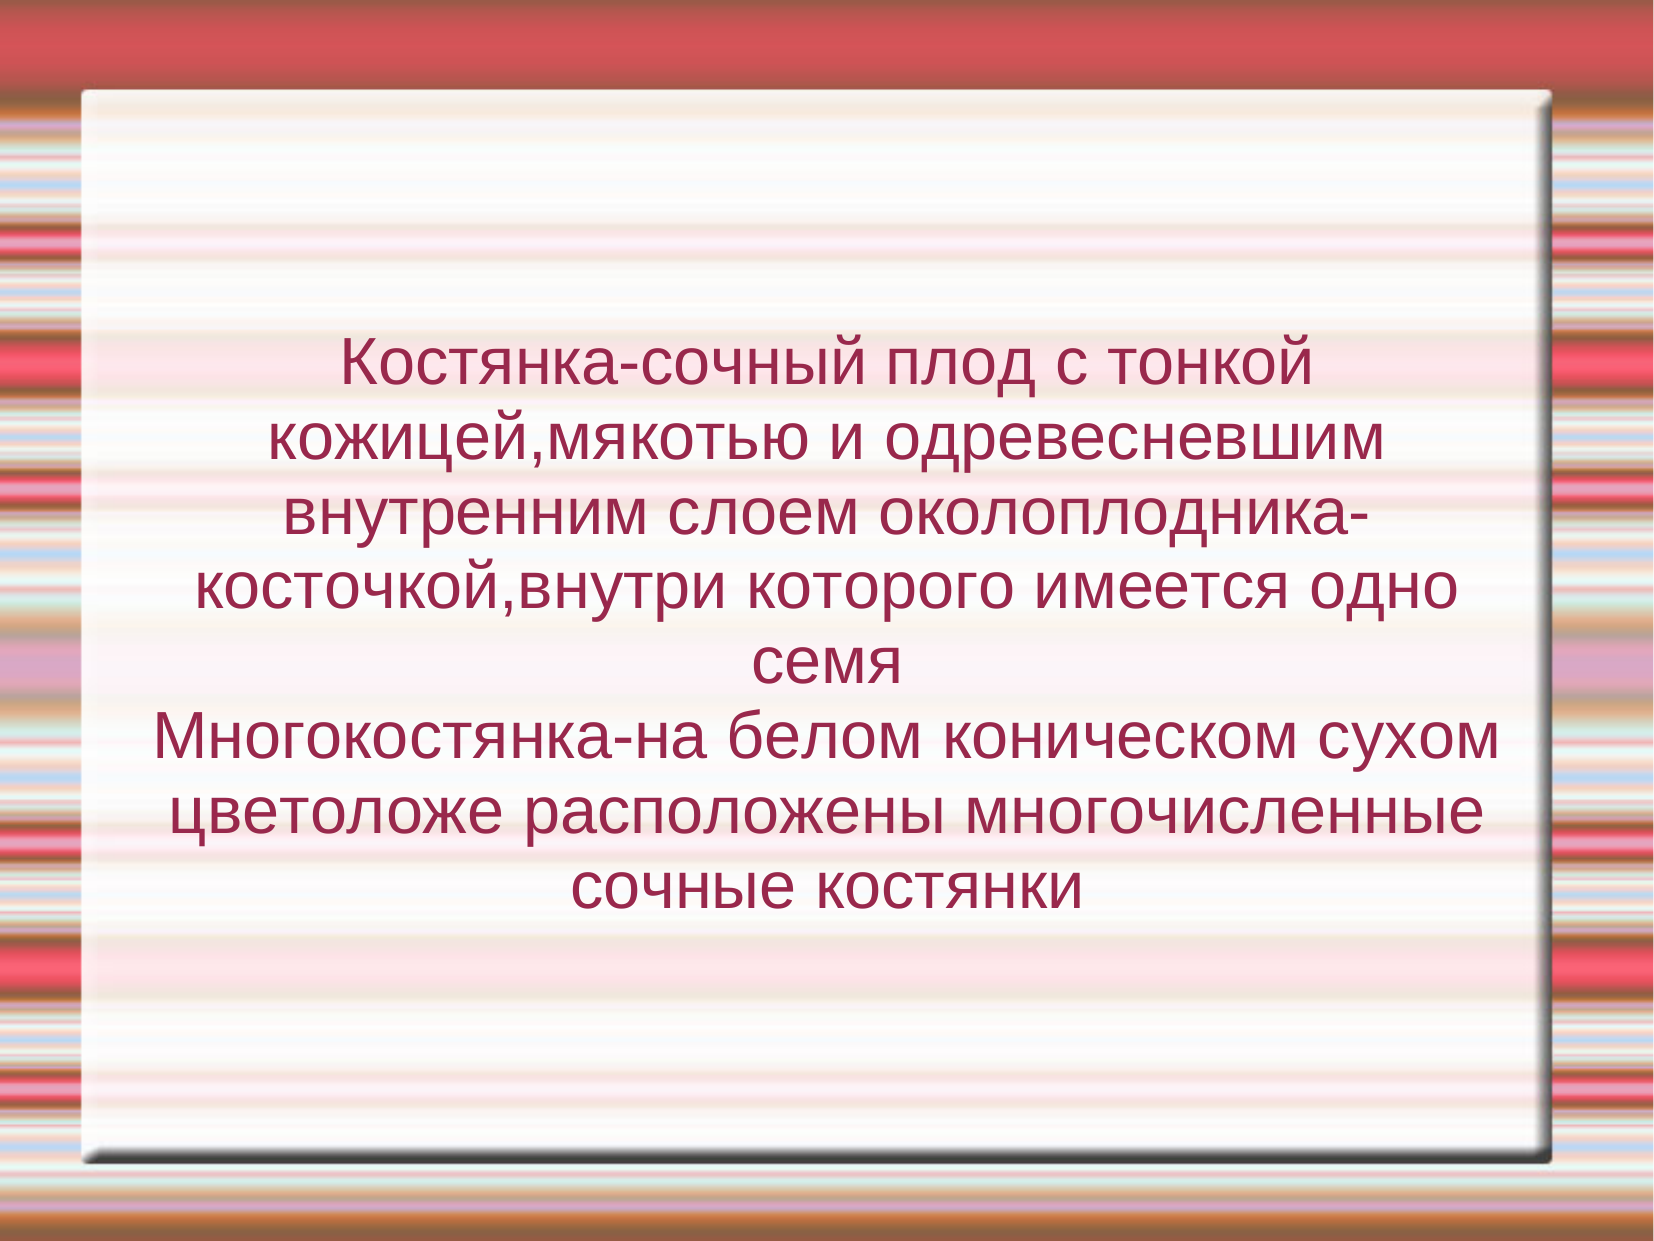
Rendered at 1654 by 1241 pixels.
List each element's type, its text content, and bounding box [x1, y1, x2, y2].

picture [0, 0, 1654, 1241]
subtitle Костянка-сочный плод с тонкой кожицей,мякотью и одревесневшим внутренним слоем околоплодника-косточкой,внутри которого имеется одно семя Многокостянка-на белом коническом сухом цветоложе расположены многочисленные сочные костянки [121, 122, 1534, 1125]
